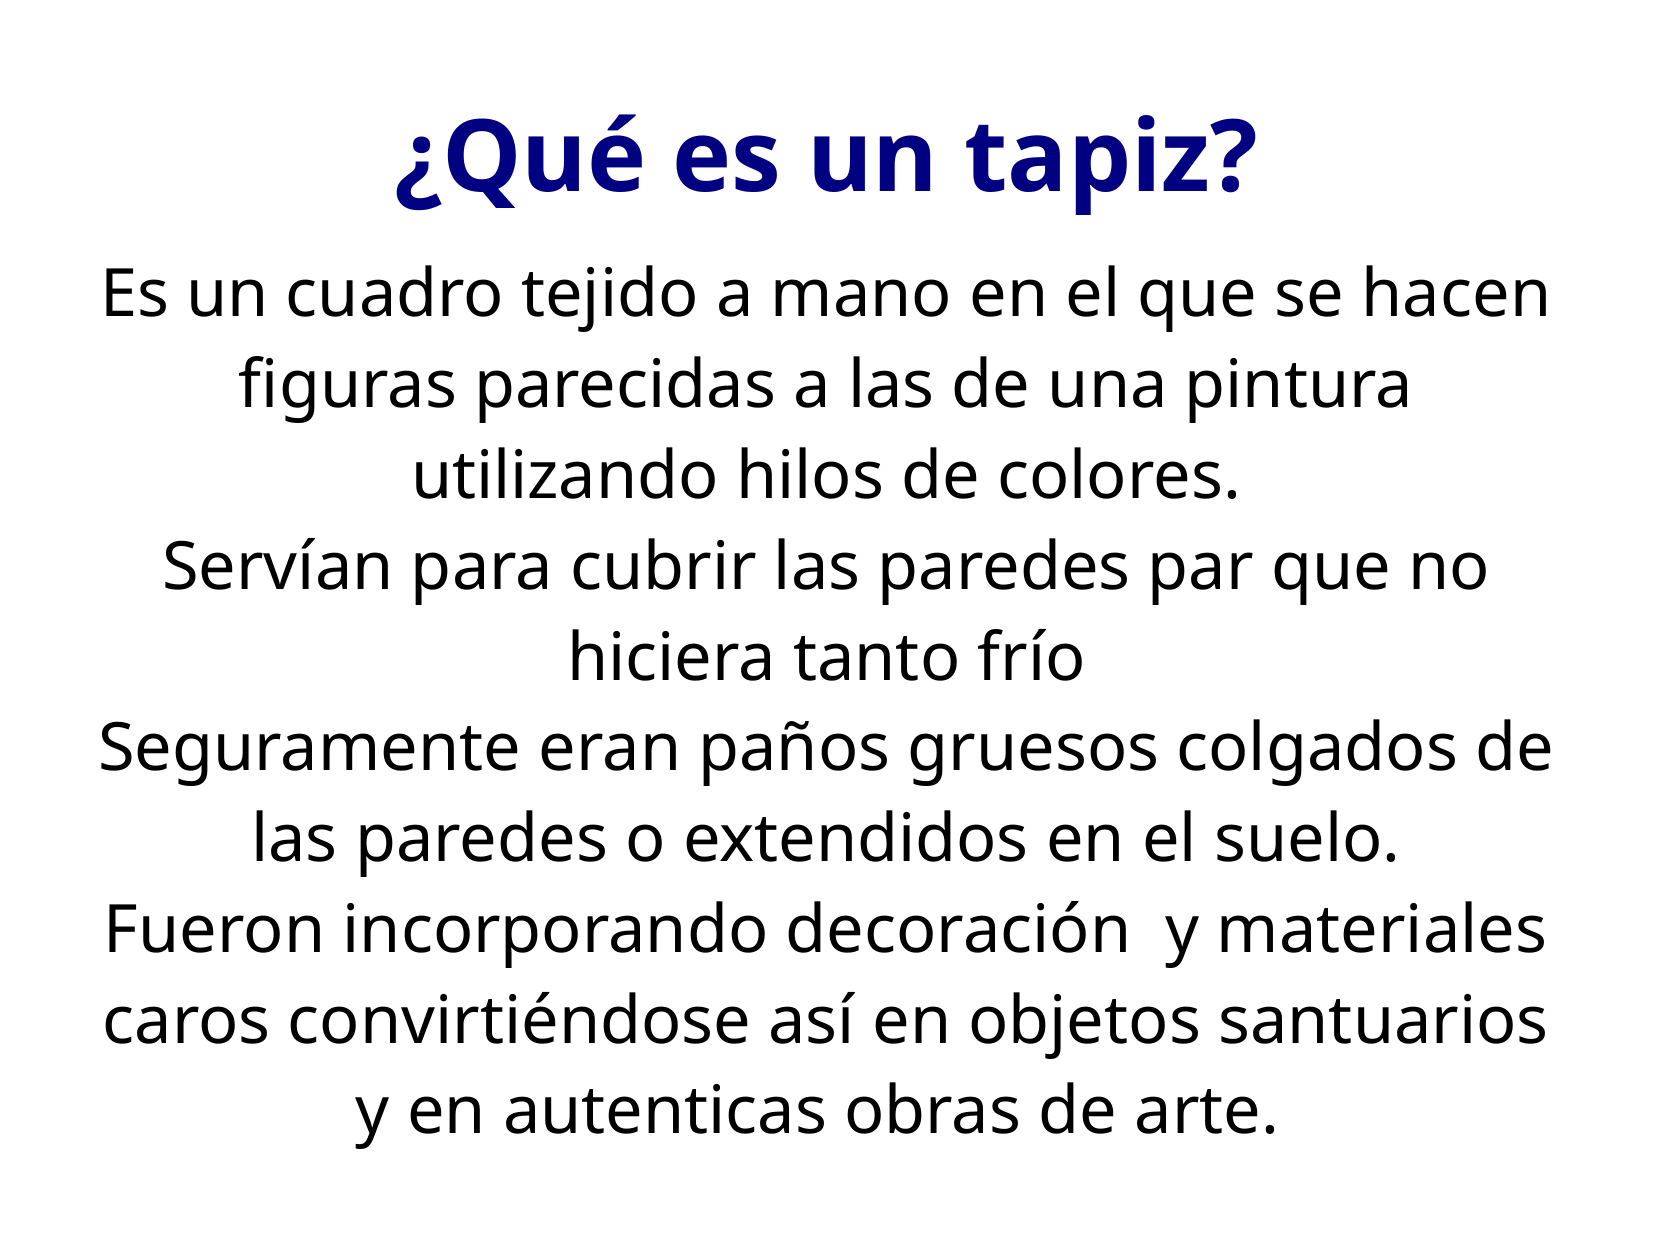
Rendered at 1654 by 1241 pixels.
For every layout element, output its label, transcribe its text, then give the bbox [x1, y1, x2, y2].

subtitle Es un cuadro tejido a mano en el que se hacen figuras parecidas a las de una pintura utilizando hilos de colores. Servían para cubrir las paredes par que no hiciera tanto frío Seguramente eran paños gruesos colgados de las paredes o extendidos en el suelo. Fueron incorporando decoración y materiales caros convirtiéndose así en objetos santuarios y en autenticas obras de arte. [82, 234, 1571, 1165]
title ¿Qué es un tapiz? [82, 56, 1571, 234]
